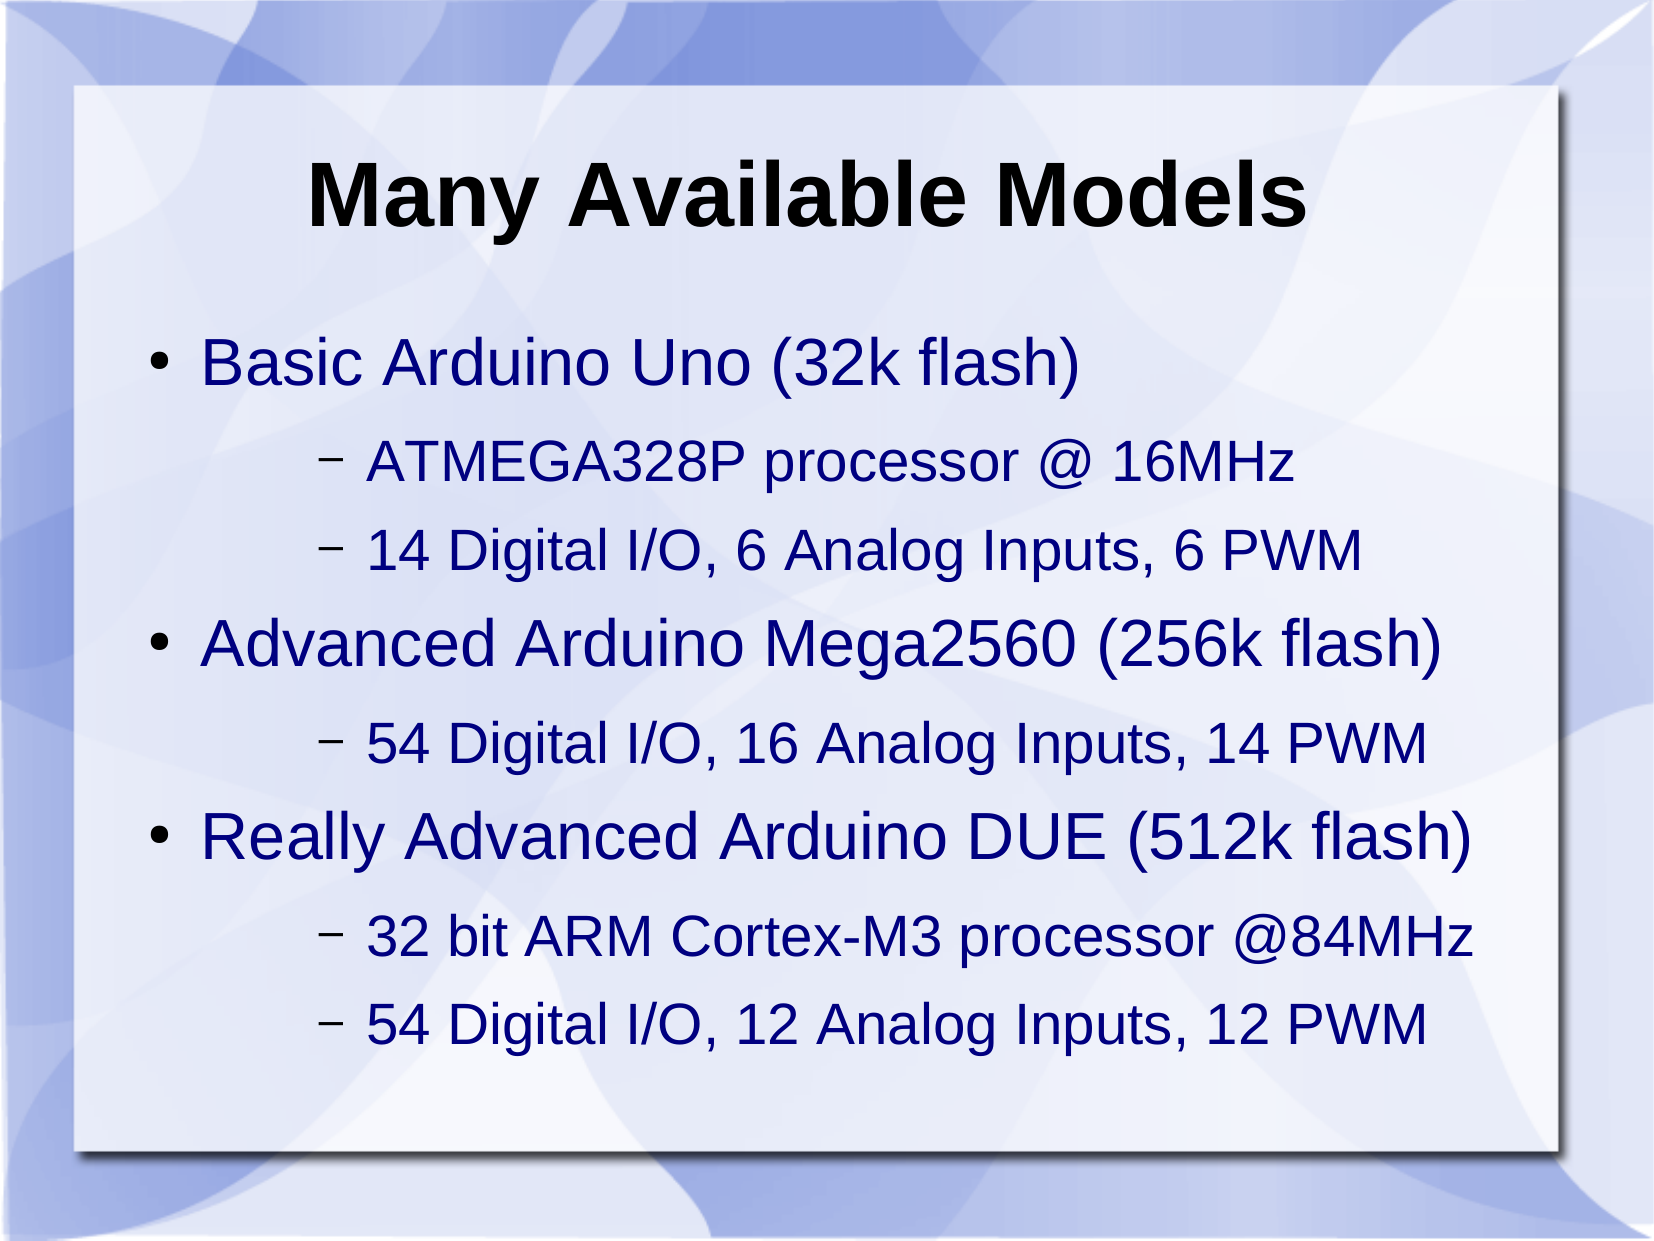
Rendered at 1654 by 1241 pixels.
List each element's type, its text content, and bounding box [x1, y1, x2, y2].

picture [0, 0, 1654, 1241]
list Basic Arduino Uno (32k flash) ATMEGA328P processor @ 16MHz 14 Digital I/O, 6 Analog Inputs, 6 PWM Advanced Arduino Mega2560 (256k flash) 54 Digital I/O, 16 Analog Inputs, 14 PWM Really Advanced Arduino DUE (512k flash) 32 bit ARM Cortex-M3 processor @84MHz 54 Digital I/O, 12 Analog Inputs, 12 PWM [129, 324, 1489, 1057]
title Many Available Models [82, 90, 1536, 298]
